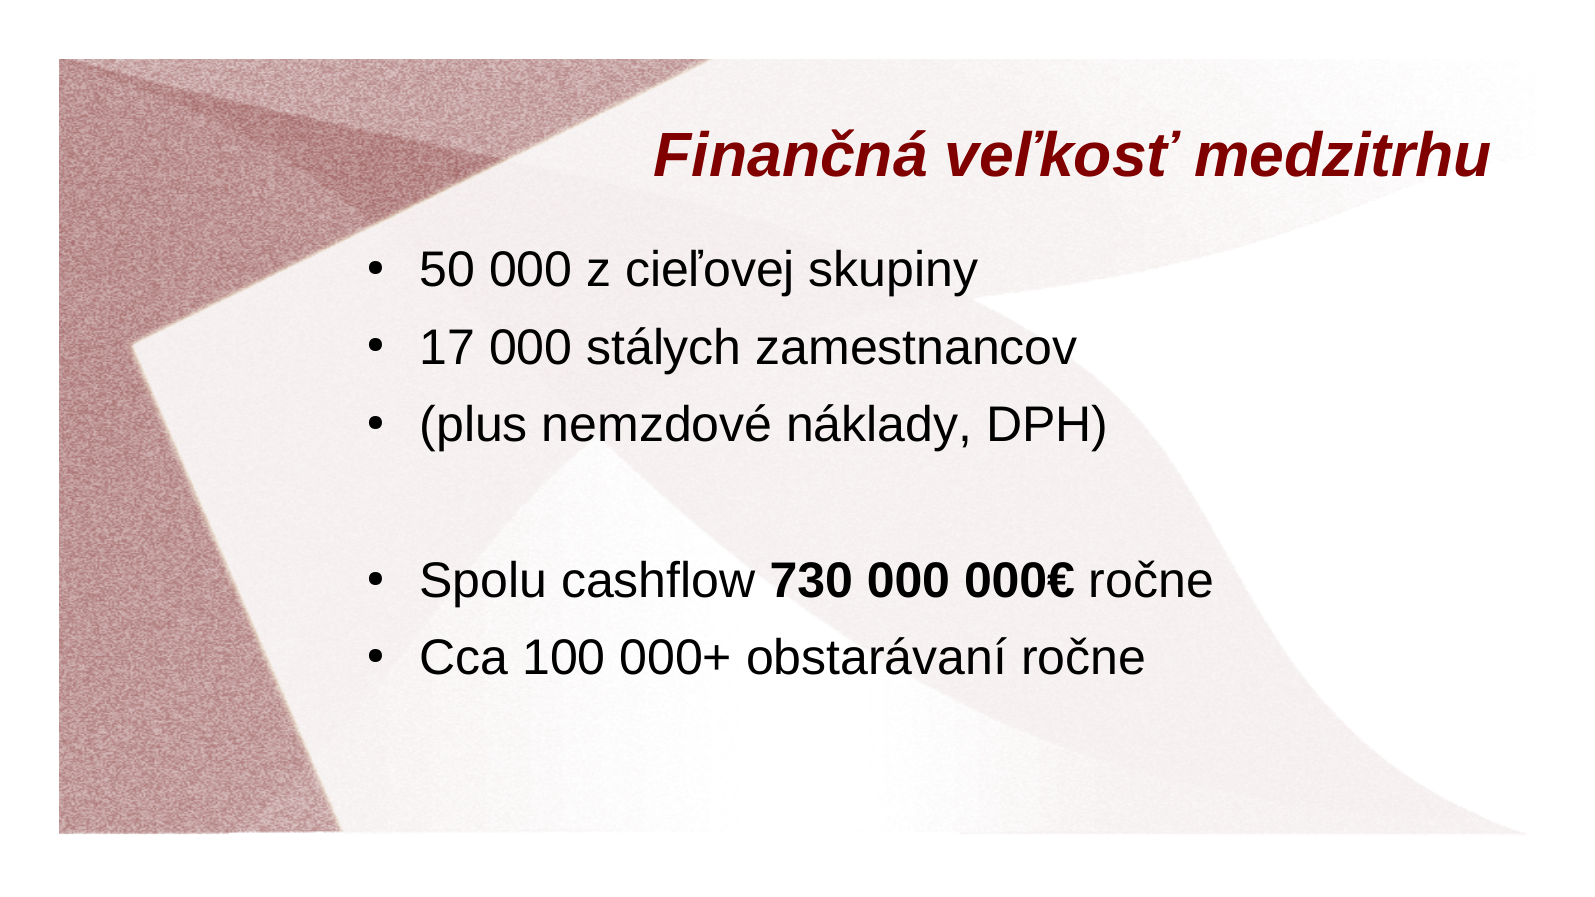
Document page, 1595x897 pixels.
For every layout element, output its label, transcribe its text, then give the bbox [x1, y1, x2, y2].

title Finančná veľkosť medzitrhu [591, 90, 1494, 220]
list 50 000 z cieľovej skupiny 17 000 stálych zamestnancov (plus nemzdové náklady, DPH) Spolu cashflow 730 000 000€ ročne Cca 100 000+ obstarávaní ročne [349, 241, 1488, 728]
picture [59, 59, 1536, 838]
